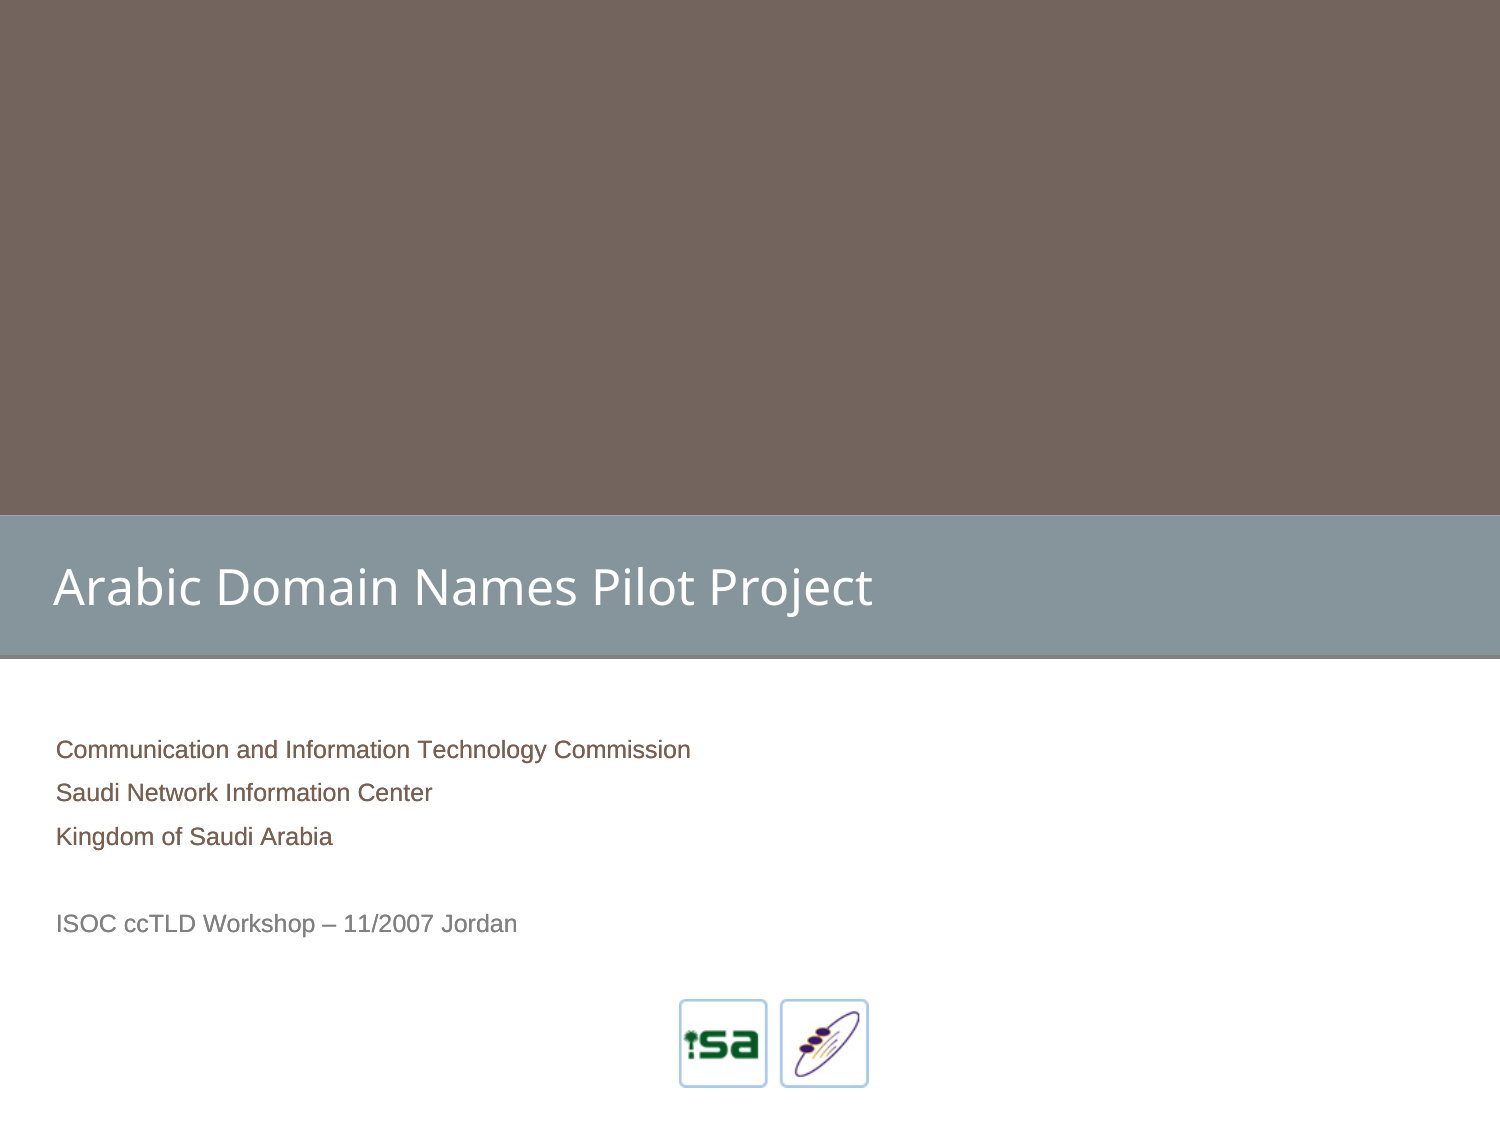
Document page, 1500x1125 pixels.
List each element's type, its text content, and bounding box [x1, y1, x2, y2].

picture [679, 999, 869, 1088]
text_box [0, 0, 1500, 515]
text_box Arabic Domain Names Pilot Project [0, 515, 1500, 655]
text_box Communication and Information Technology Commission Saudi Network Information Center Kingdom of Saudi Arabia ISOC ccTLD Workshop – 11/2007 Jordan [41, 727, 739, 946]
